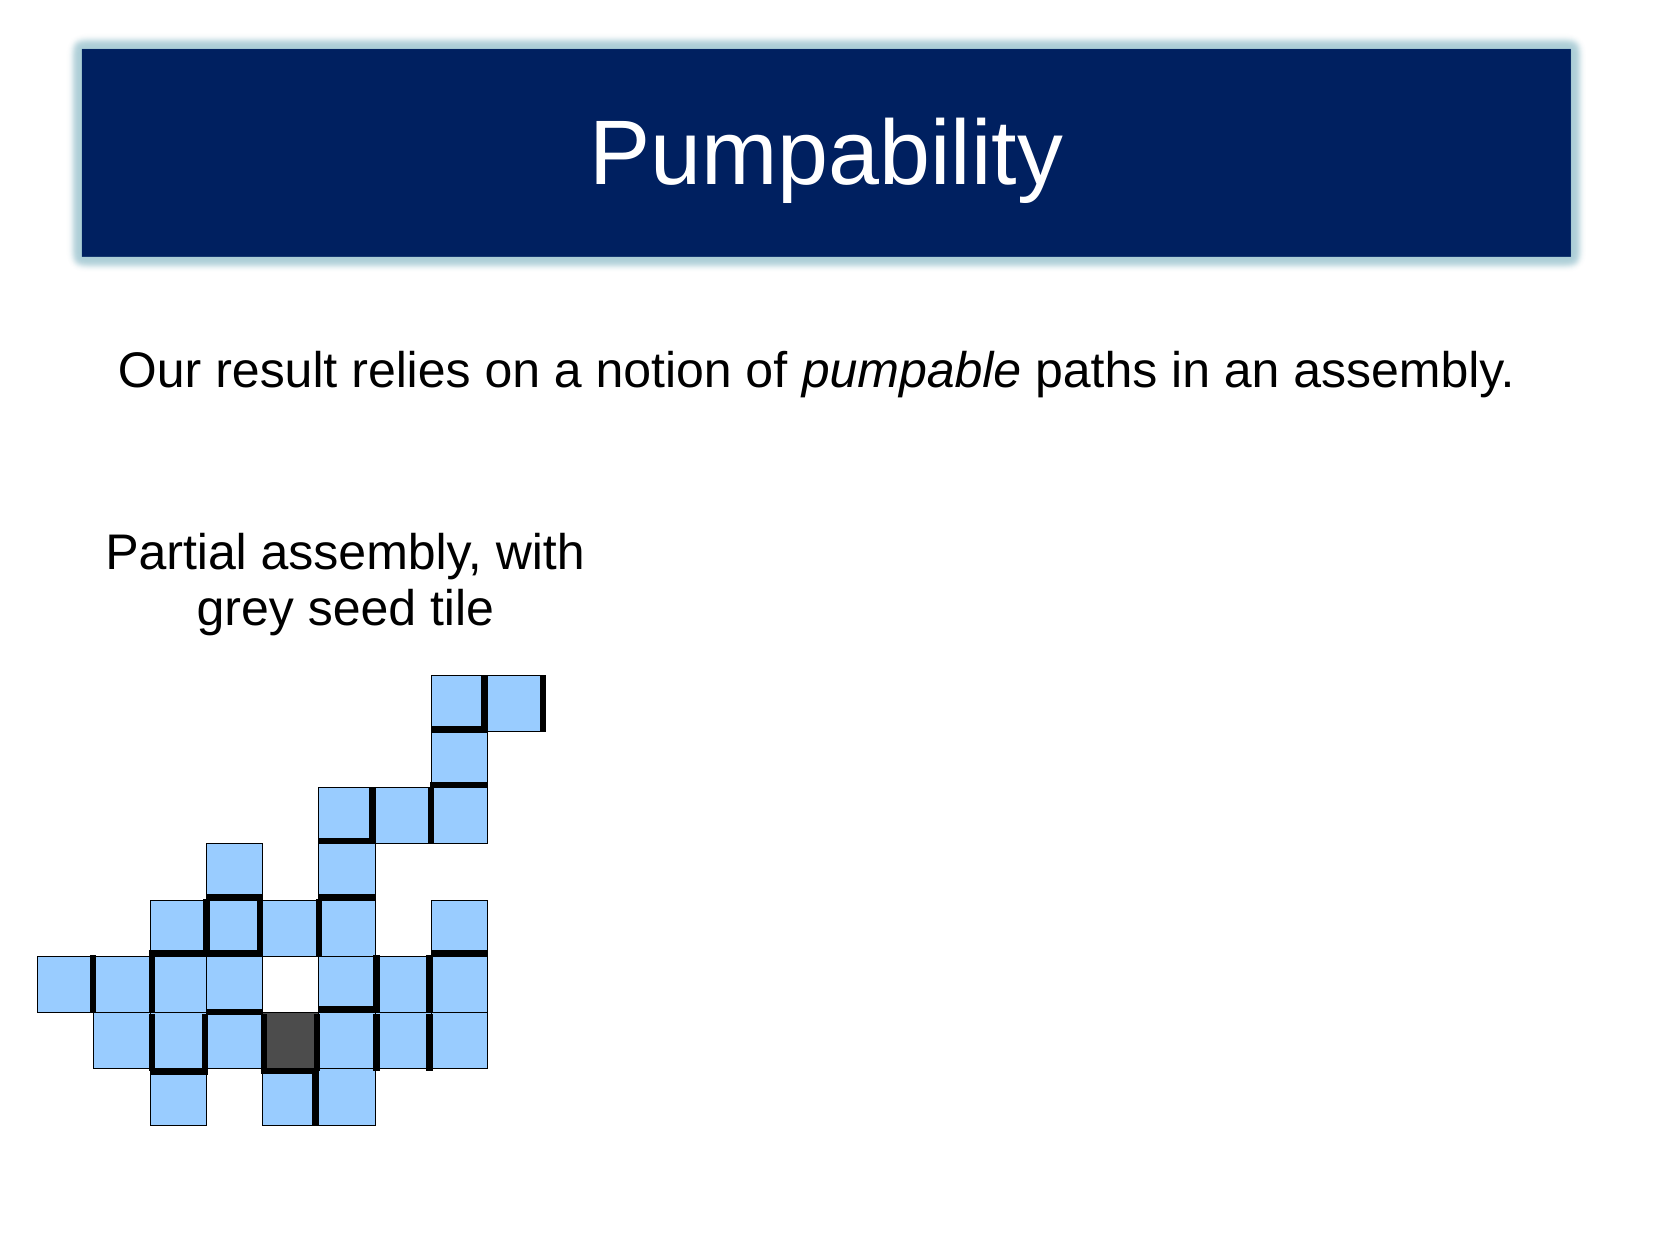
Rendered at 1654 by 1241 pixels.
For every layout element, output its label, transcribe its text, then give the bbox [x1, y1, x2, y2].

picture [61, 28, 1592, 278]
text_box Our result relies on a notion of pumpable paths in an assembly. [103, 334, 1530, 406]
text_box Partial assembly, with grey seed tile [90, 517, 600, 644]
text_box Pumpability [82, 49, 1571, 257]
text_box [37, 675, 546, 1126]
